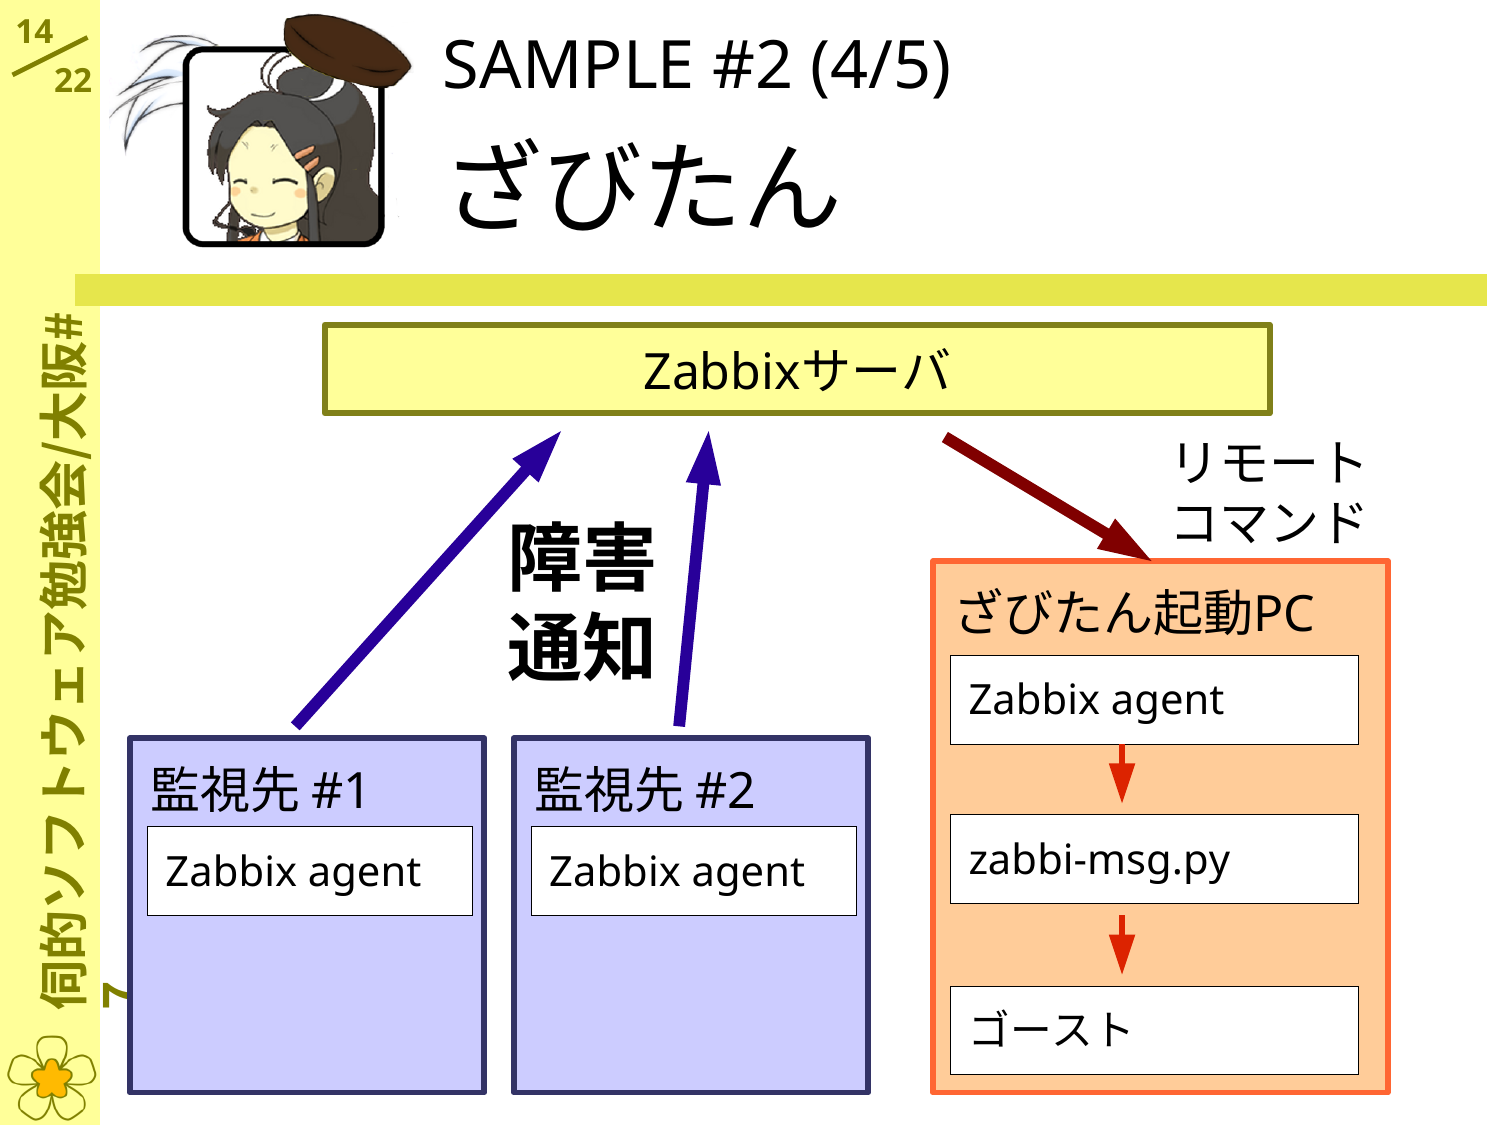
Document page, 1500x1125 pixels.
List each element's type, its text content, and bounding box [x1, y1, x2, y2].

text_box Zabbixサーバ [324, 324, 1270, 414]
text_box Zabbix agent [950, 655, 1359, 745]
text_box 監視先 #2 [513, 738, 869, 1093]
picture [109, 9, 414, 249]
text_box ゴースト [950, 986, 1359, 1075]
text_box Zabbix agent [531, 826, 857, 916]
text_box ざびたん起動PC [933, 561, 1388, 1093]
text_box Zabbix agent [147, 826, 473, 916]
text_box 障害 通知 [490, 493, 697, 709]
text_box zabbi-msg.py [950, 814, 1359, 904]
text_box 監視先 #1 [129, 738, 485, 1093]
title SAMPLE #2 (4/5) ざびたん [442, 17, 1476, 254]
text_box リモート コマンド [1151, 413, 1477, 569]
picture [5, 1033, 99, 1122]
